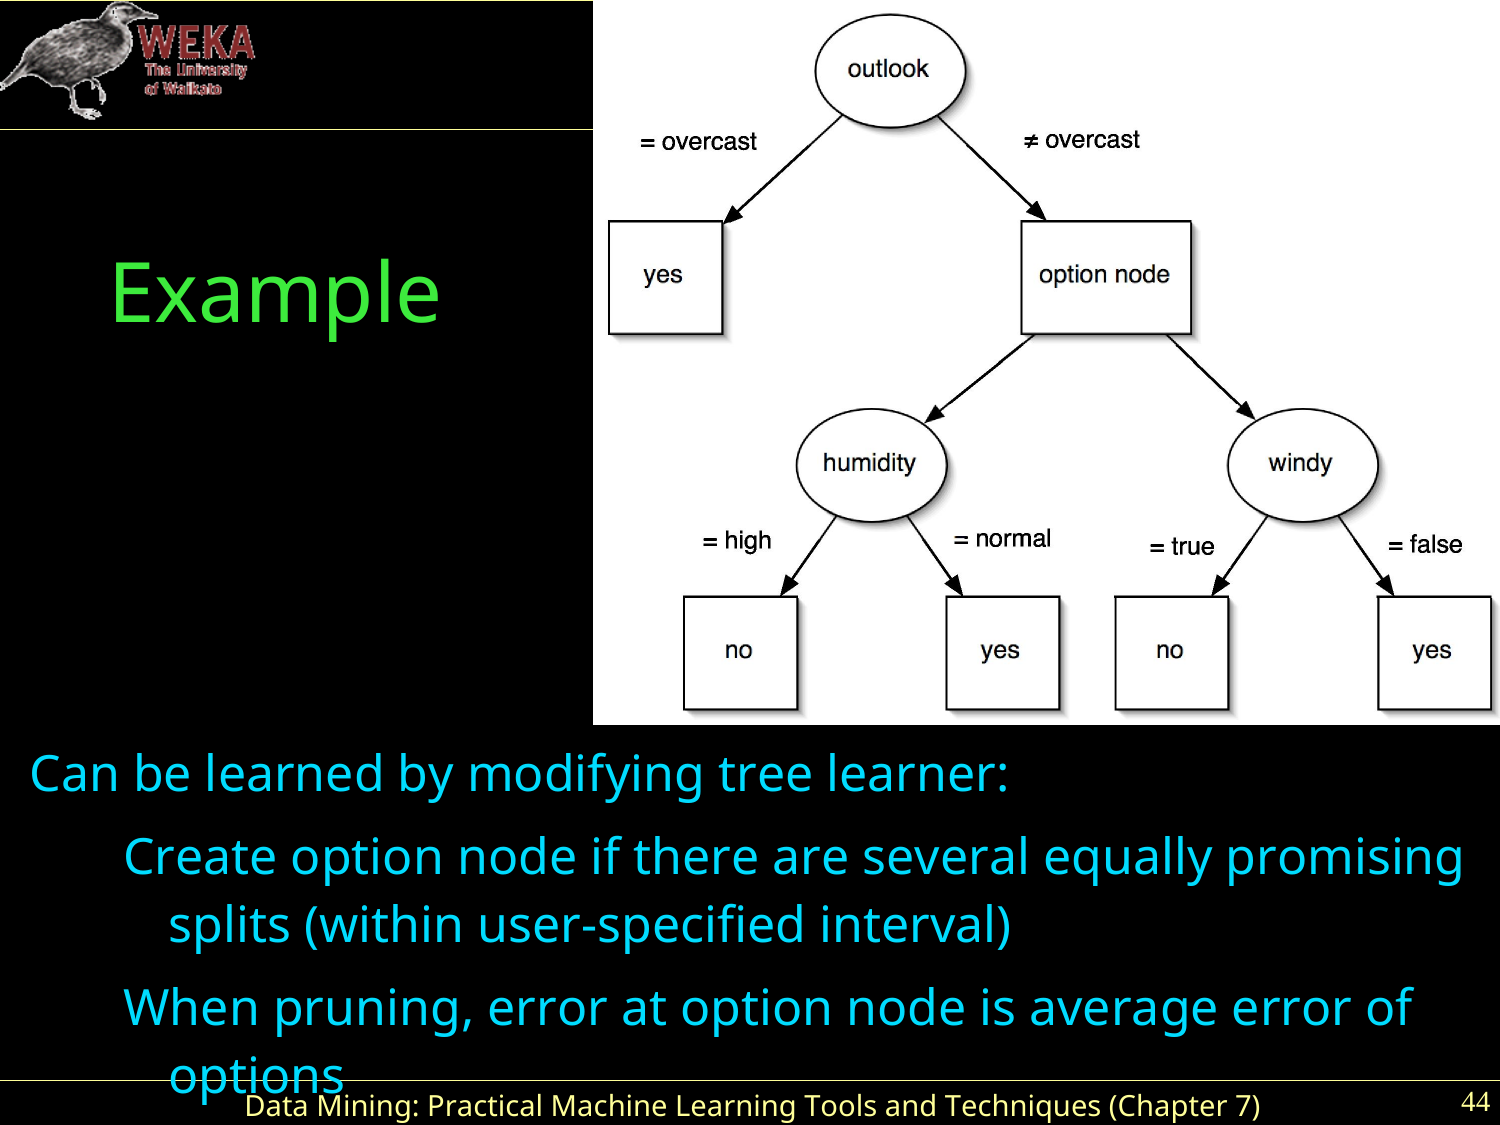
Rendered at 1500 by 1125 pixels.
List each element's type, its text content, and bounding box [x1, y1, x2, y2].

list Can be learned by modifying tree learner: Create option node if there are several equally promising splits (within user-specified interval) When pruning, error at option node is average error of options [29, 738, 1477, 1093]
title Example [108, 195, 593, 384]
picture [593, 0, 1500, 725]
picture [0, 1, 266, 129]
